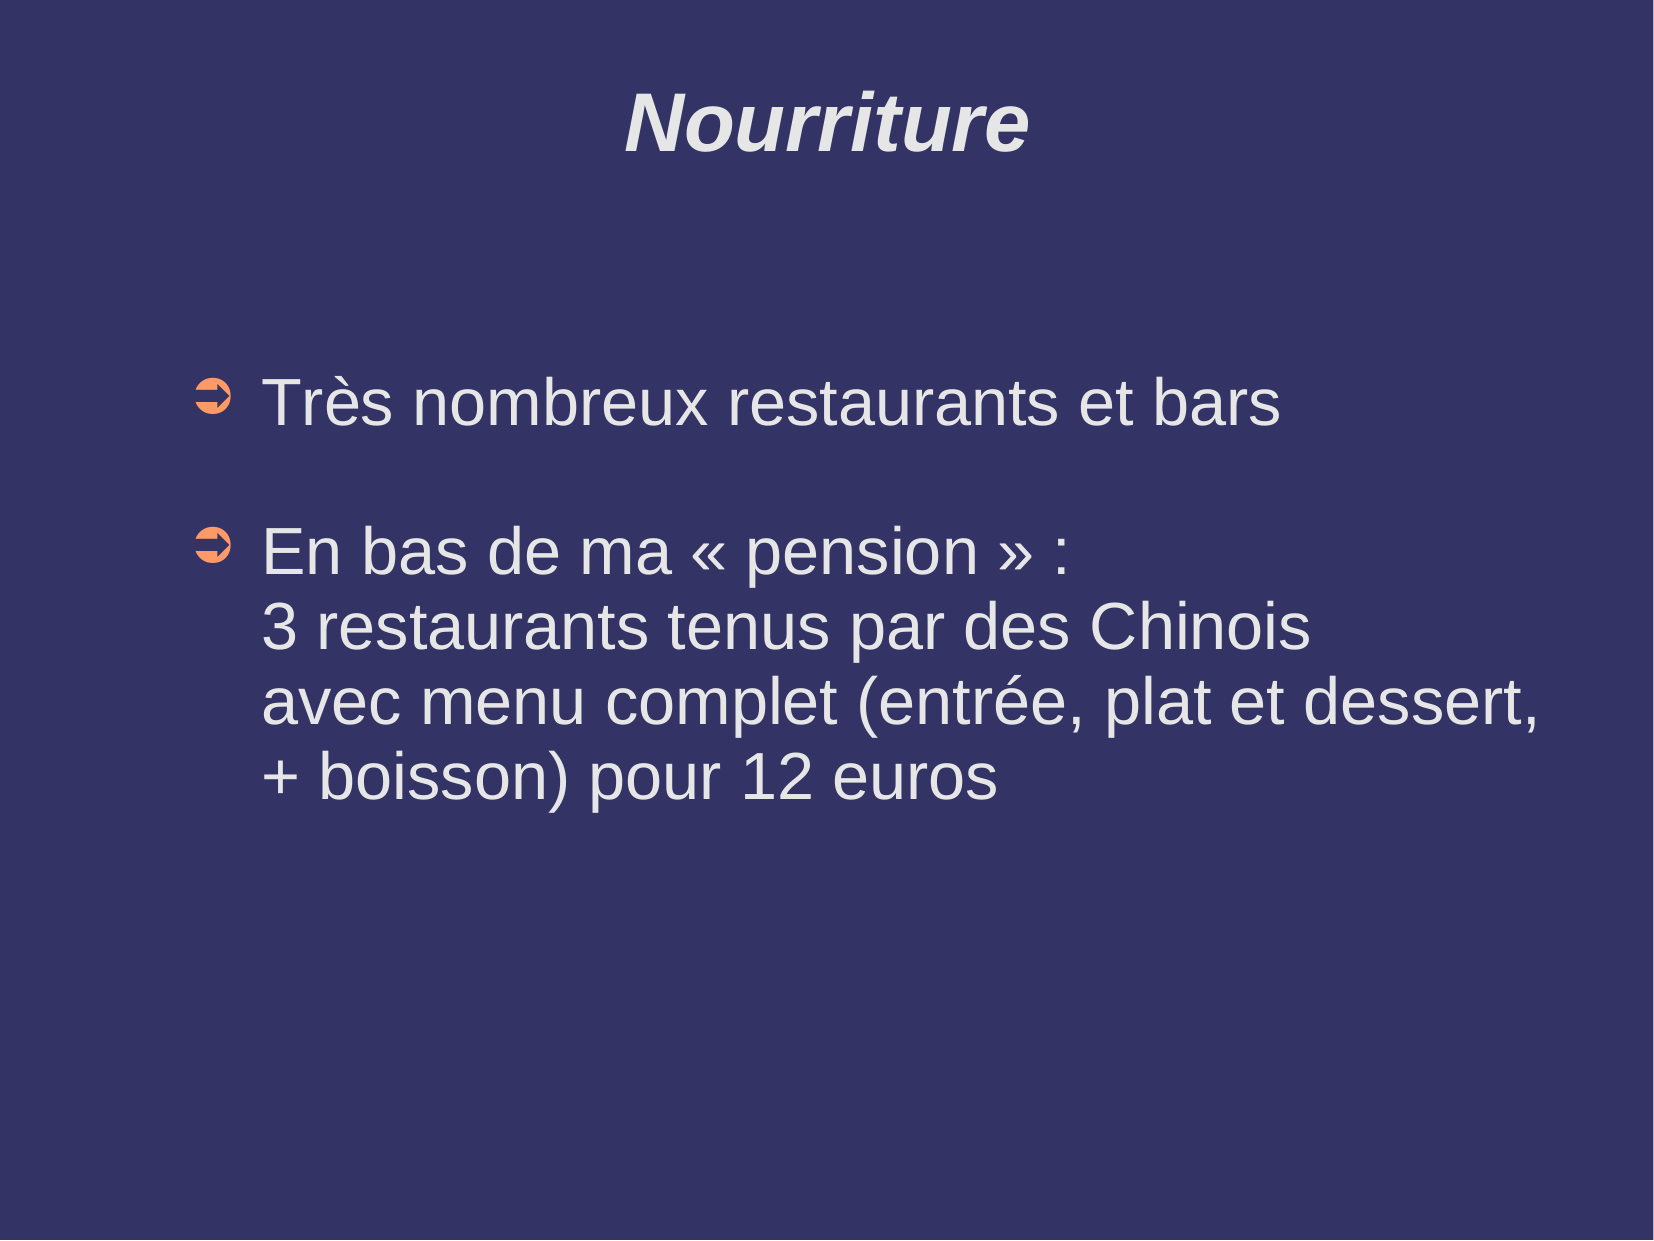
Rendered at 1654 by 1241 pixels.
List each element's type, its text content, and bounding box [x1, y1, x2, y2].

title Nourriture [121, 19, 1534, 227]
list Très nombreux restaurants et bars En bas de ma « pension » : 3 restaurants tenus par des Chinois avec menu complet (entrée, plat et dessert, + boisson) pour 12 euros [178, 364, 1570, 1147]
